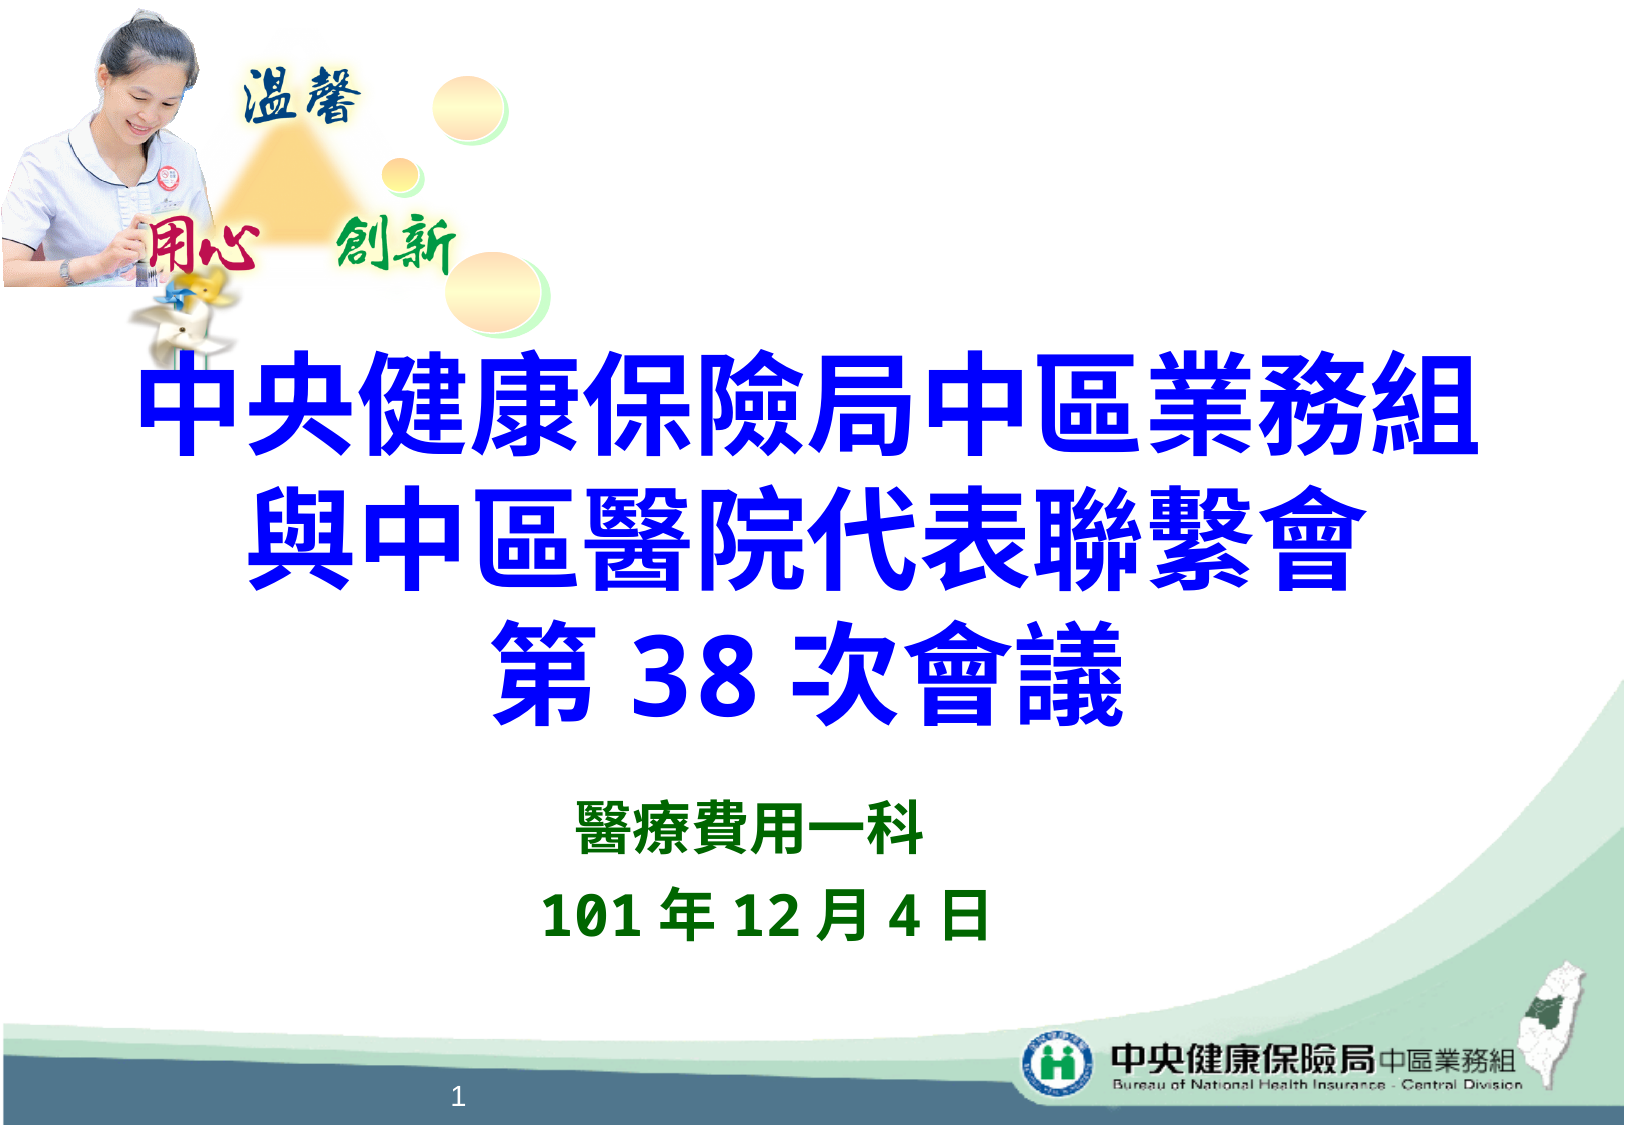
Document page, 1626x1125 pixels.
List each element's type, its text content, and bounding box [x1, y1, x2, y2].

text_box 醫療費用一科 101年12月4日 [542, 773, 957, 1060]
text_box [435, 1065, 815, 1125]
text_box 中央健康保險局中區業務組與中區醫院代表聯繫會 第38次會議 [97, 326, 1516, 751]
